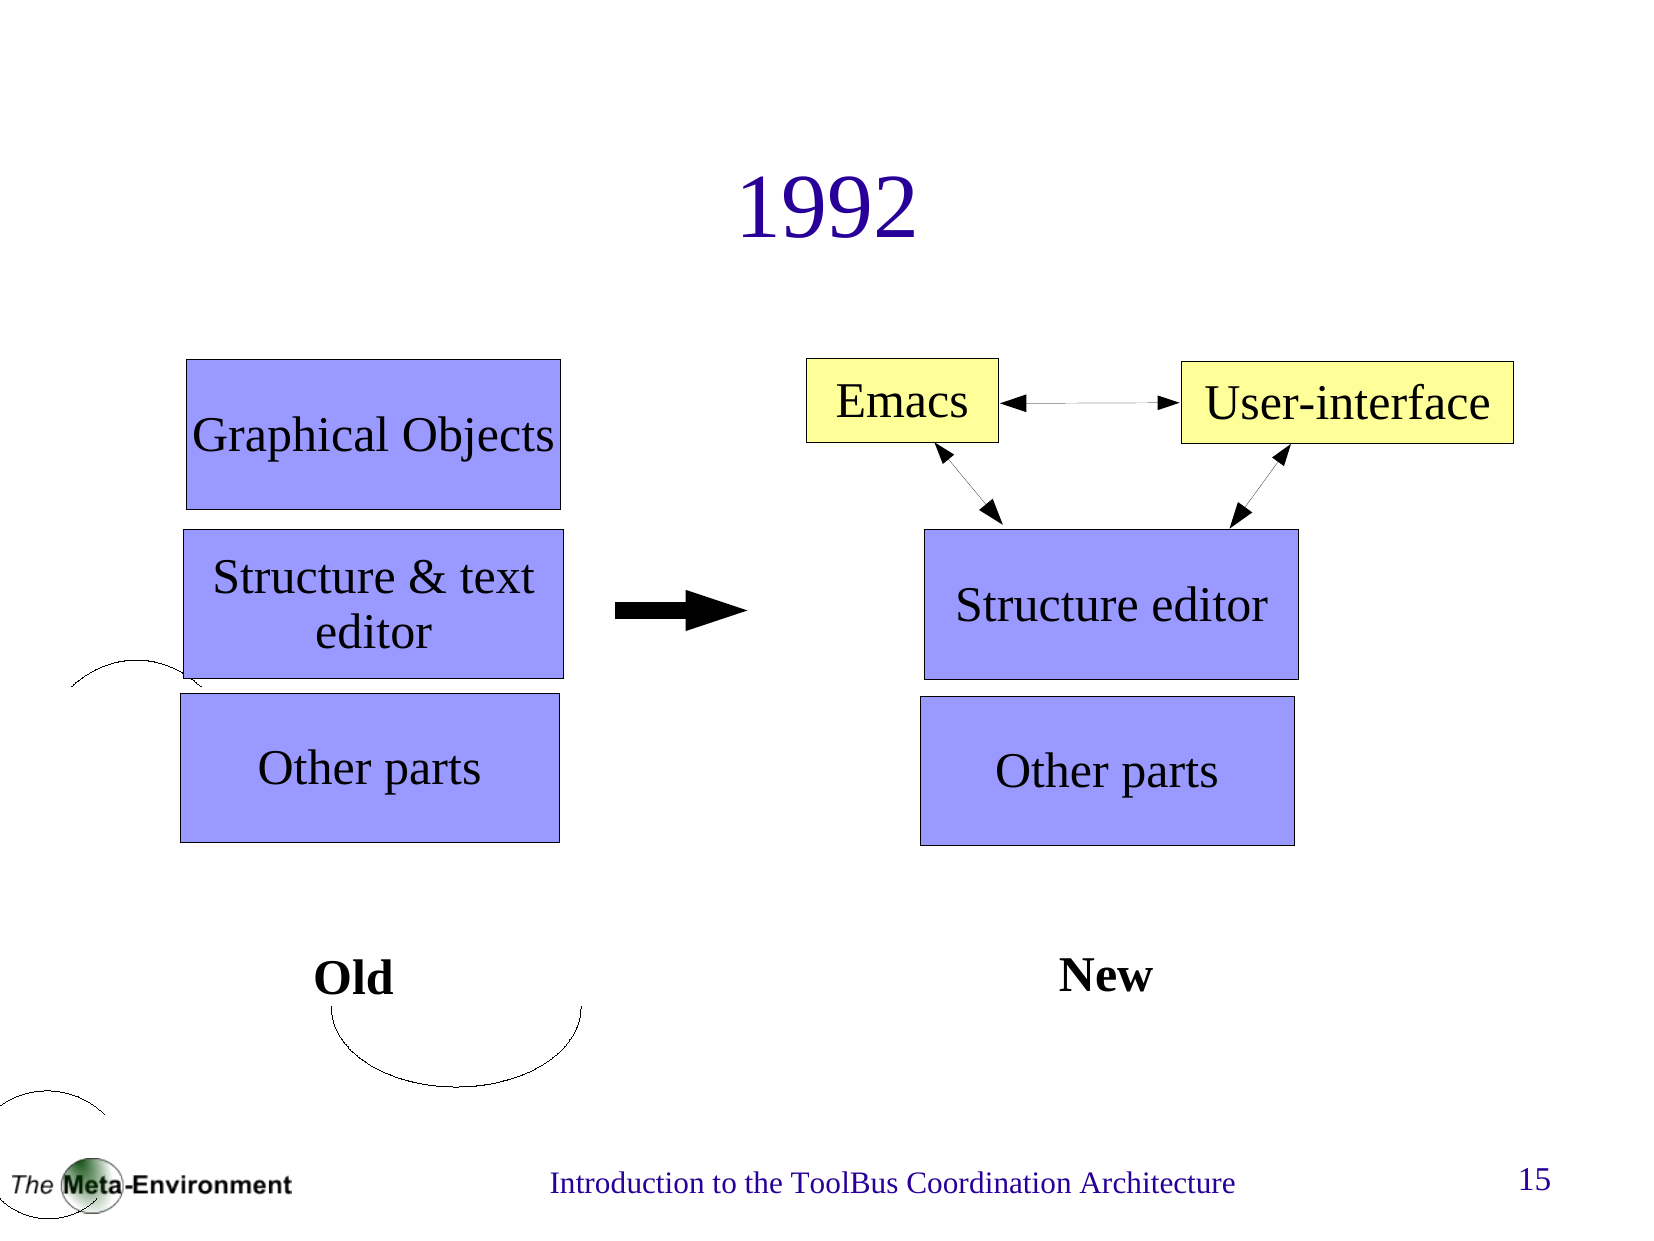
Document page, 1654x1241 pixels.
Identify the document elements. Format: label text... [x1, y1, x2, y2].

text_box New [1058, 946, 1154, 1008]
text_box Old [313, 949, 394, 1011]
text_box Other parts [920, 696, 1295, 846]
text_box Graphical Objects [186, 359, 561, 510]
picture [12, 1158, 292, 1214]
text_box Structure editor [924, 529, 1299, 680]
text_box Emacs [806, 358, 999, 443]
title 1992 [121, 102, 1534, 311]
text_box Other parts [180, 693, 560, 843]
text_box Structure & text editor [183, 529, 564, 679]
text_box User-interface [1181, 361, 1514, 444]
